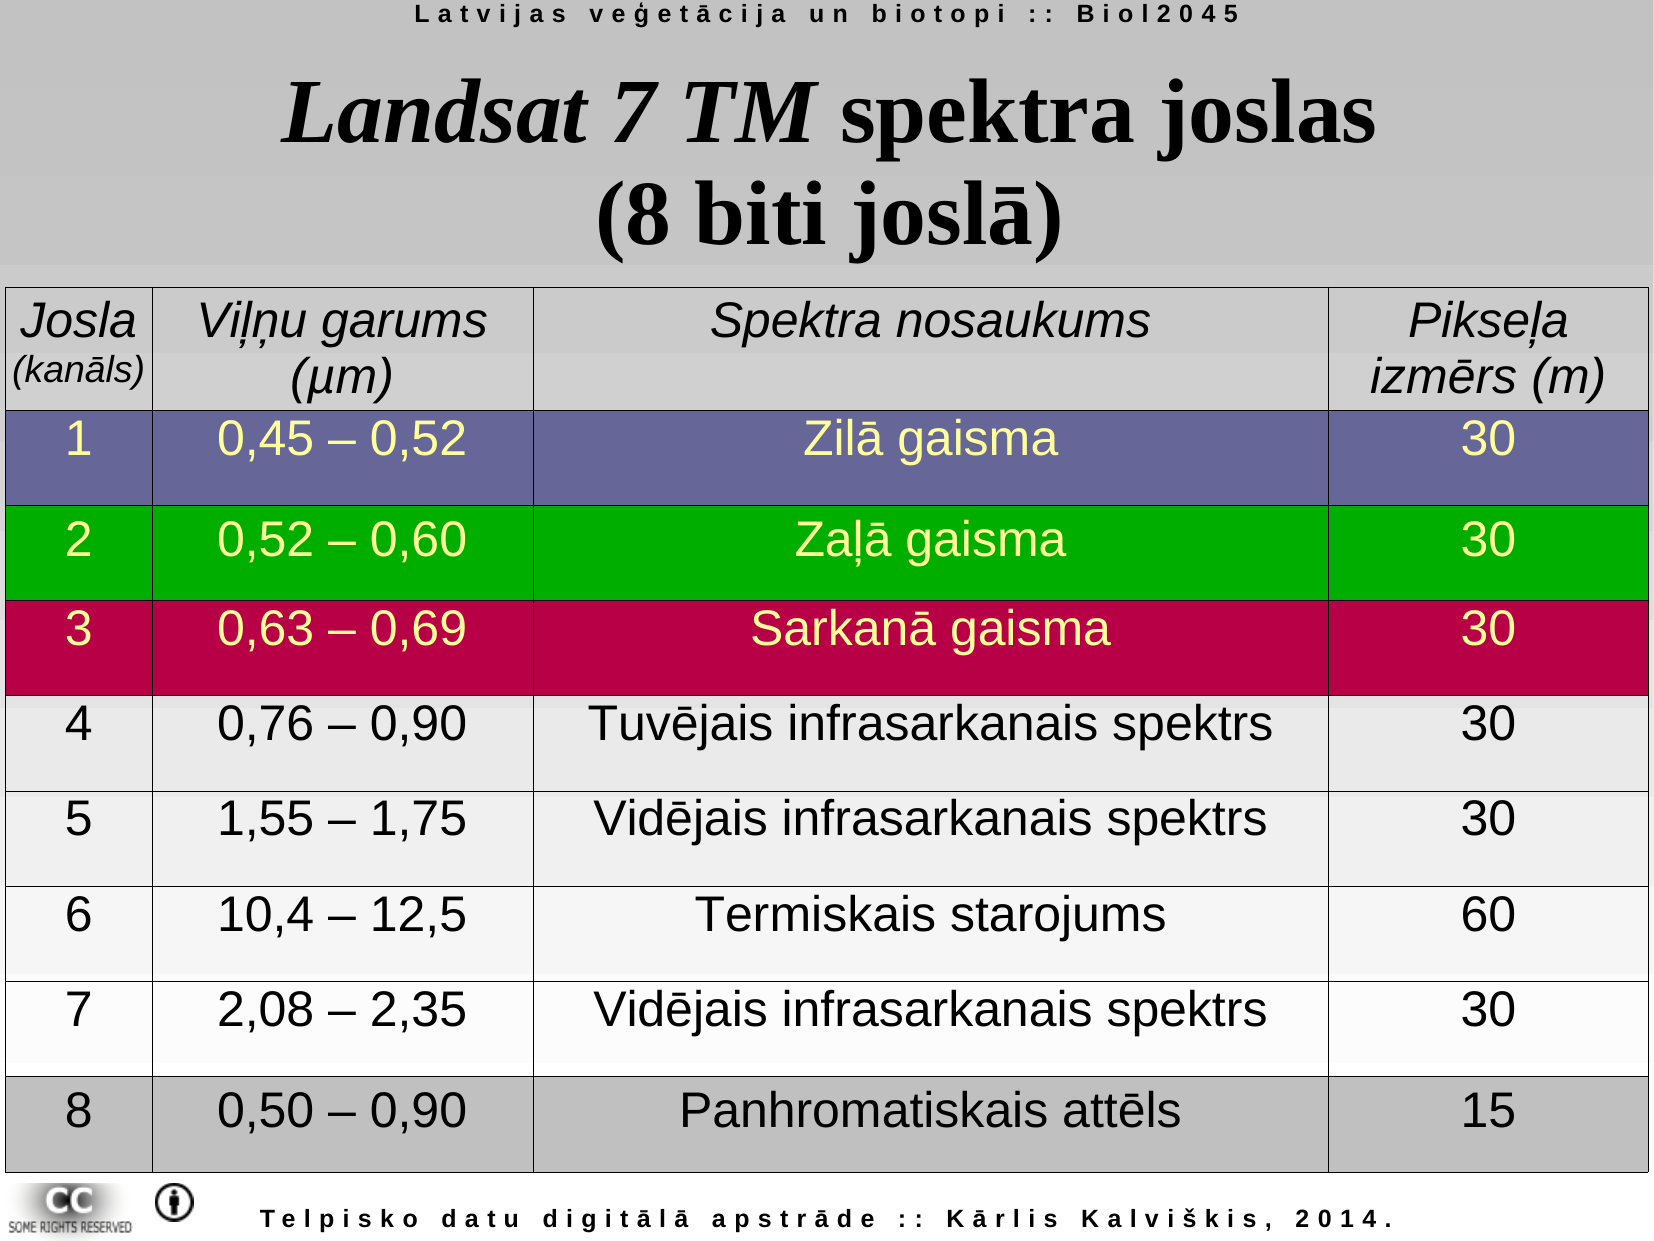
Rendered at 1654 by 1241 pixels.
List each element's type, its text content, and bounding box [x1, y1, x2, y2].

table_cell 4 [6, 696, 152, 791]
table_cell 1 [6, 411, 152, 505]
table_cell Vidējais infrasarkanais spektrs [534, 982, 1328, 1076]
table_cell 0,52 – 0,60 [153, 506, 533, 600]
title Landsat 7 TM spektra joslas (8 biti joslā) [34, 61, 1626, 296]
table_cell 30 [1329, 982, 1648, 1076]
table_cell 7 [6, 982, 152, 1076]
table_cell 60 [1329, 887, 1648, 981]
table_cell 30 [1329, 792, 1648, 886]
table_cell 30 [1329, 411, 1648, 505]
table_cell 3 [6, 601, 152, 695]
table_cell Termiskais starojums [534, 887, 1328, 981]
table_cell 30 [1329, 506, 1648, 600]
table_cell Vidējais infrasarkanais spektrs [534, 792, 1328, 886]
table_cell 1,55 – 1,75 [153, 792, 533, 886]
table_cell 30 [1329, 696, 1648, 791]
table_cell 5 [6, 792, 152, 886]
table_cell Sarkanā gaisma [534, 601, 1328, 695]
table_cell 0,76 – 0,90 [153, 696, 533, 791]
table_cell 8 [6, 1077, 152, 1172]
table_header Viļņu garums (µm) [153, 296, 533, 410]
table_cell 30 [1329, 601, 1648, 695]
table_cell 6 [6, 887, 152, 981]
table_header Josla (kanāls) [6, 288, 152, 410]
table_cell 0,45 – 0,52 [153, 411, 533, 505]
table_header Pikseļa izmērs (m) [1329, 288, 1648, 410]
table_cell 0,63 – 0,69 [153, 601, 533, 695]
table_cell 0,50 – 0,90 [153, 1077, 533, 1172]
table_header Spektra nosaukums [534, 296, 1328, 410]
table_cell Zaļā gaisma [534, 506, 1328, 600]
table_cell 2 [6, 506, 152, 600]
table_cell Panhromatiskais attēls [534, 1077, 1328, 1172]
table_cell Tuvējais infrasarkanais spektrs [534, 696, 1328, 791]
table_cell 15 [1329, 1077, 1648, 1172]
table_cell Zilā gaisma [534, 411, 1328, 505]
table_cell 10,4 – 12,5 [153, 887, 533, 981]
table_cell 2,08 – 2,35 [153, 982, 533, 1076]
picture [0, 0, 1654, 1241]
